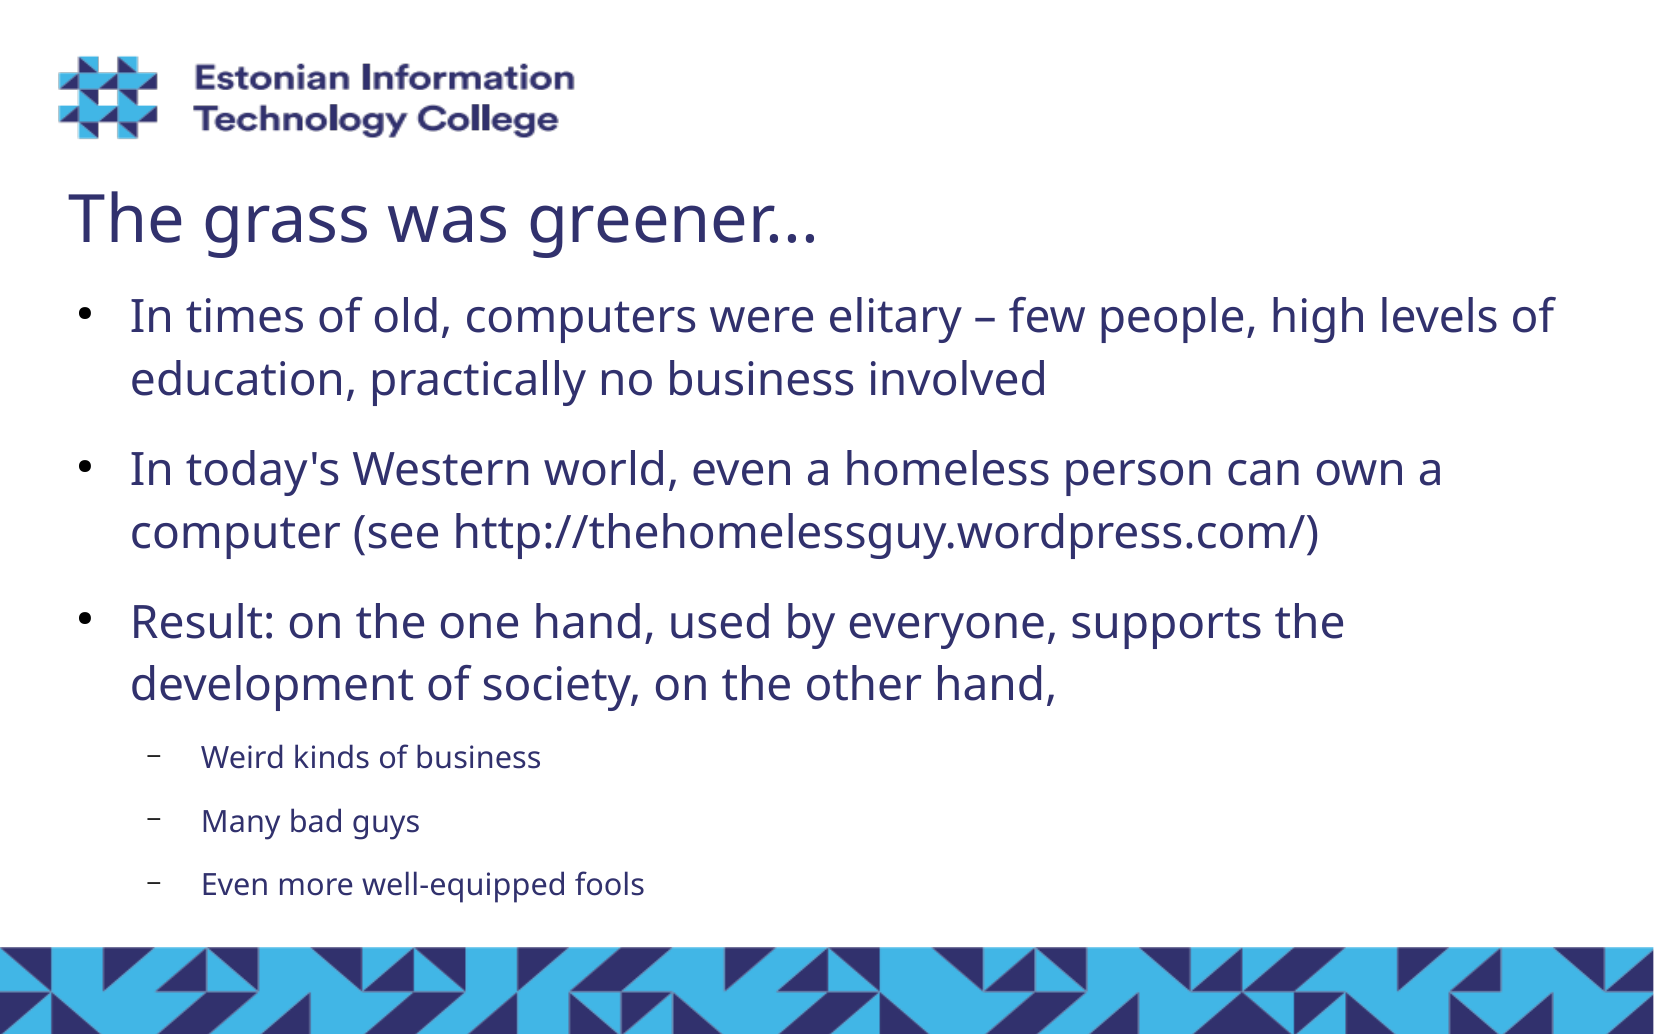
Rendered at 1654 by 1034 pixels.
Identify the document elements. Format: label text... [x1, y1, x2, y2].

title The grass was greener... [68, 147, 1536, 283]
list In times of old, computers were elitary – few people, high levels of education, practically no business involved In today's Western world, even a homeless person can own a computer (see http://thehomelessguy.wordpress.com/) Result: on the one hand, used by everyone, supports the development of society, on the other hand, Weird kinds of business Many bad guys Even more well-equipped fools [59, 283, 1595, 936]
